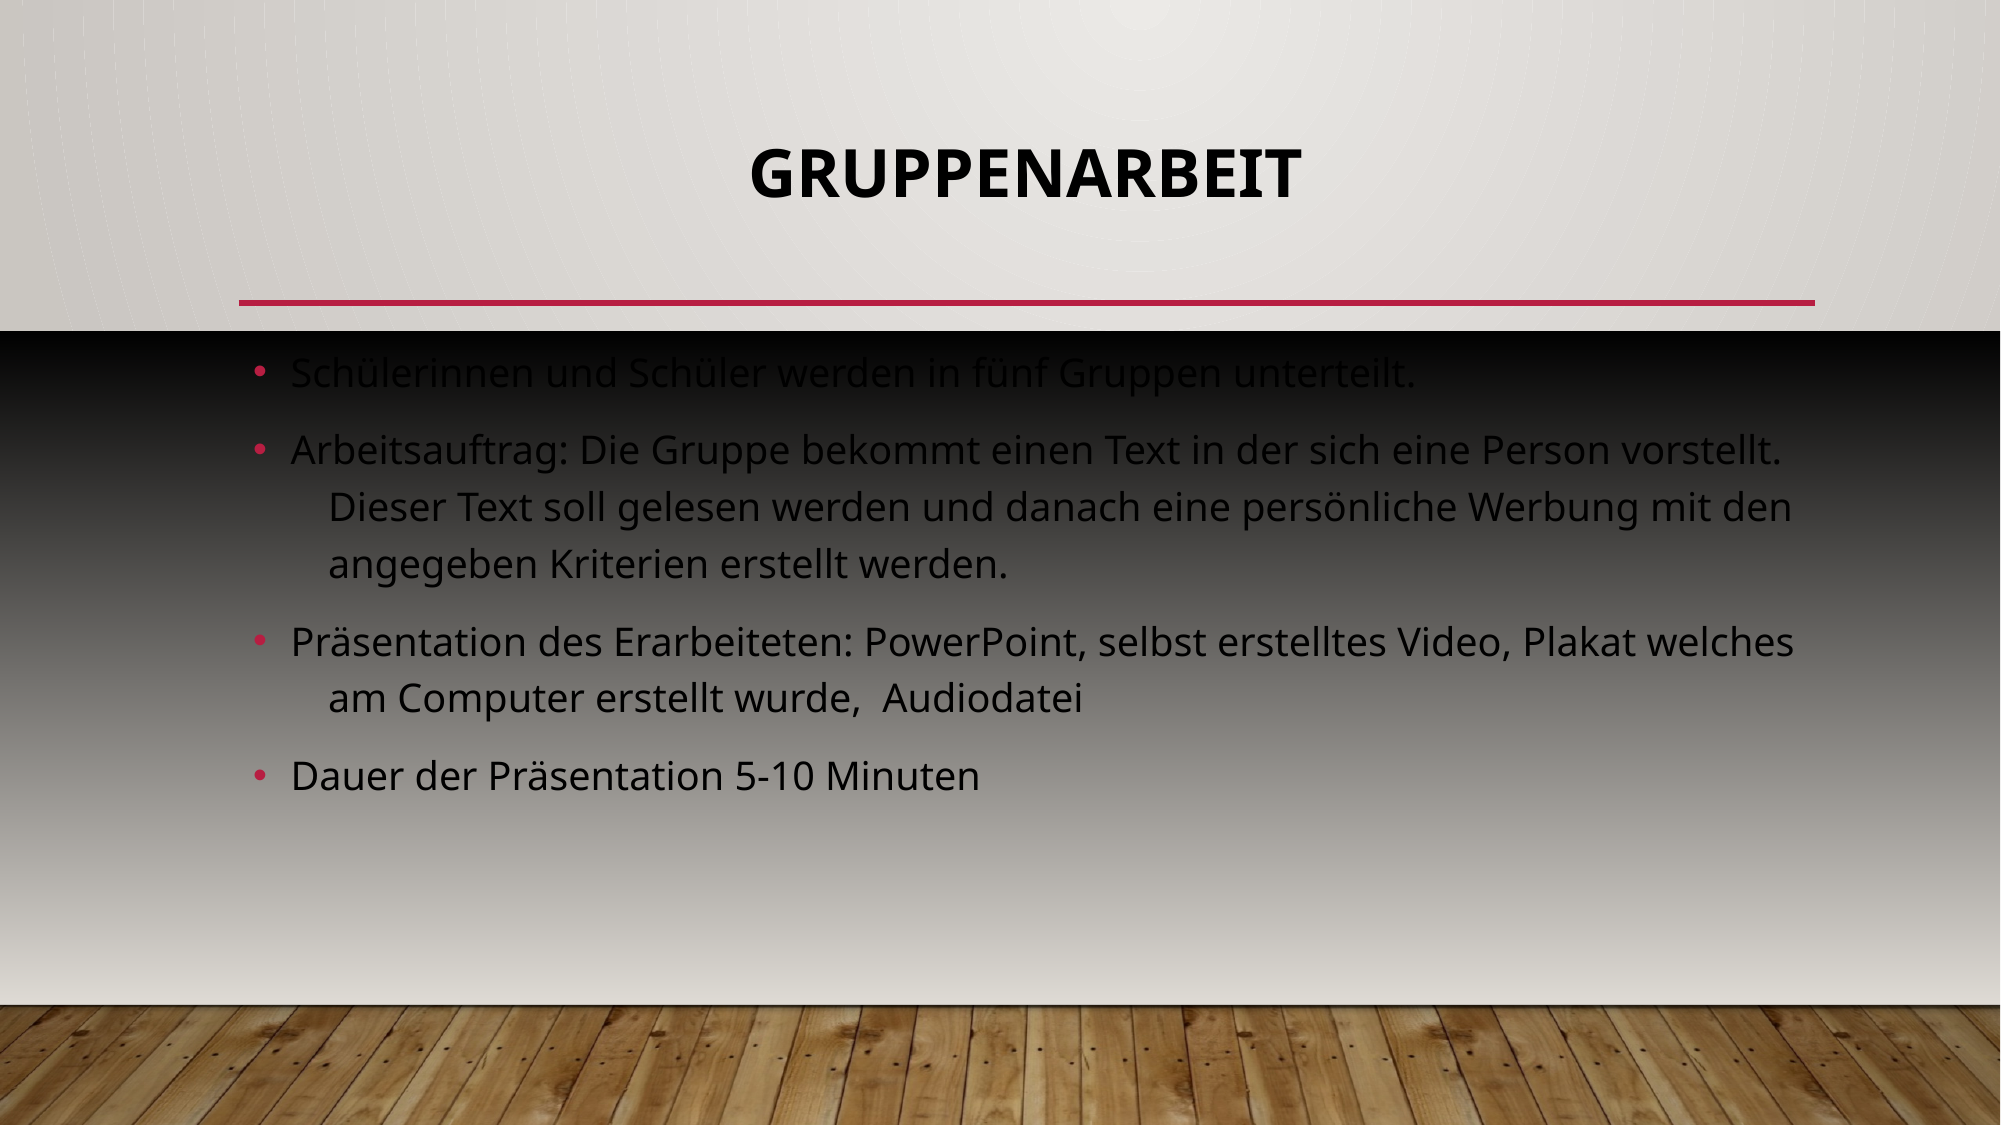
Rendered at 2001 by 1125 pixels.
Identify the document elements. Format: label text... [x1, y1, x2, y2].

list Schülerinnen und Schüler werden in fünf Gruppen unterteilt. Arbeitsauftrag: Die Gruppe bekommt einen Text in der sich eine Person vorstellt. Dieser Text soll gelesen werden und danach eine persönliche Werbung mit den angegeben Kriterien erstellt werden. Präsentation des Erarbeiteten: PowerPoint, selbst erstelltes Video, Plakat welches am Computer erstellt wurde, Audiodatei Dauer der Präsentation 5-10 Minuten [238, 330, 1814, 897]
title Gruppenarbeit [238, 131, 1814, 305]
